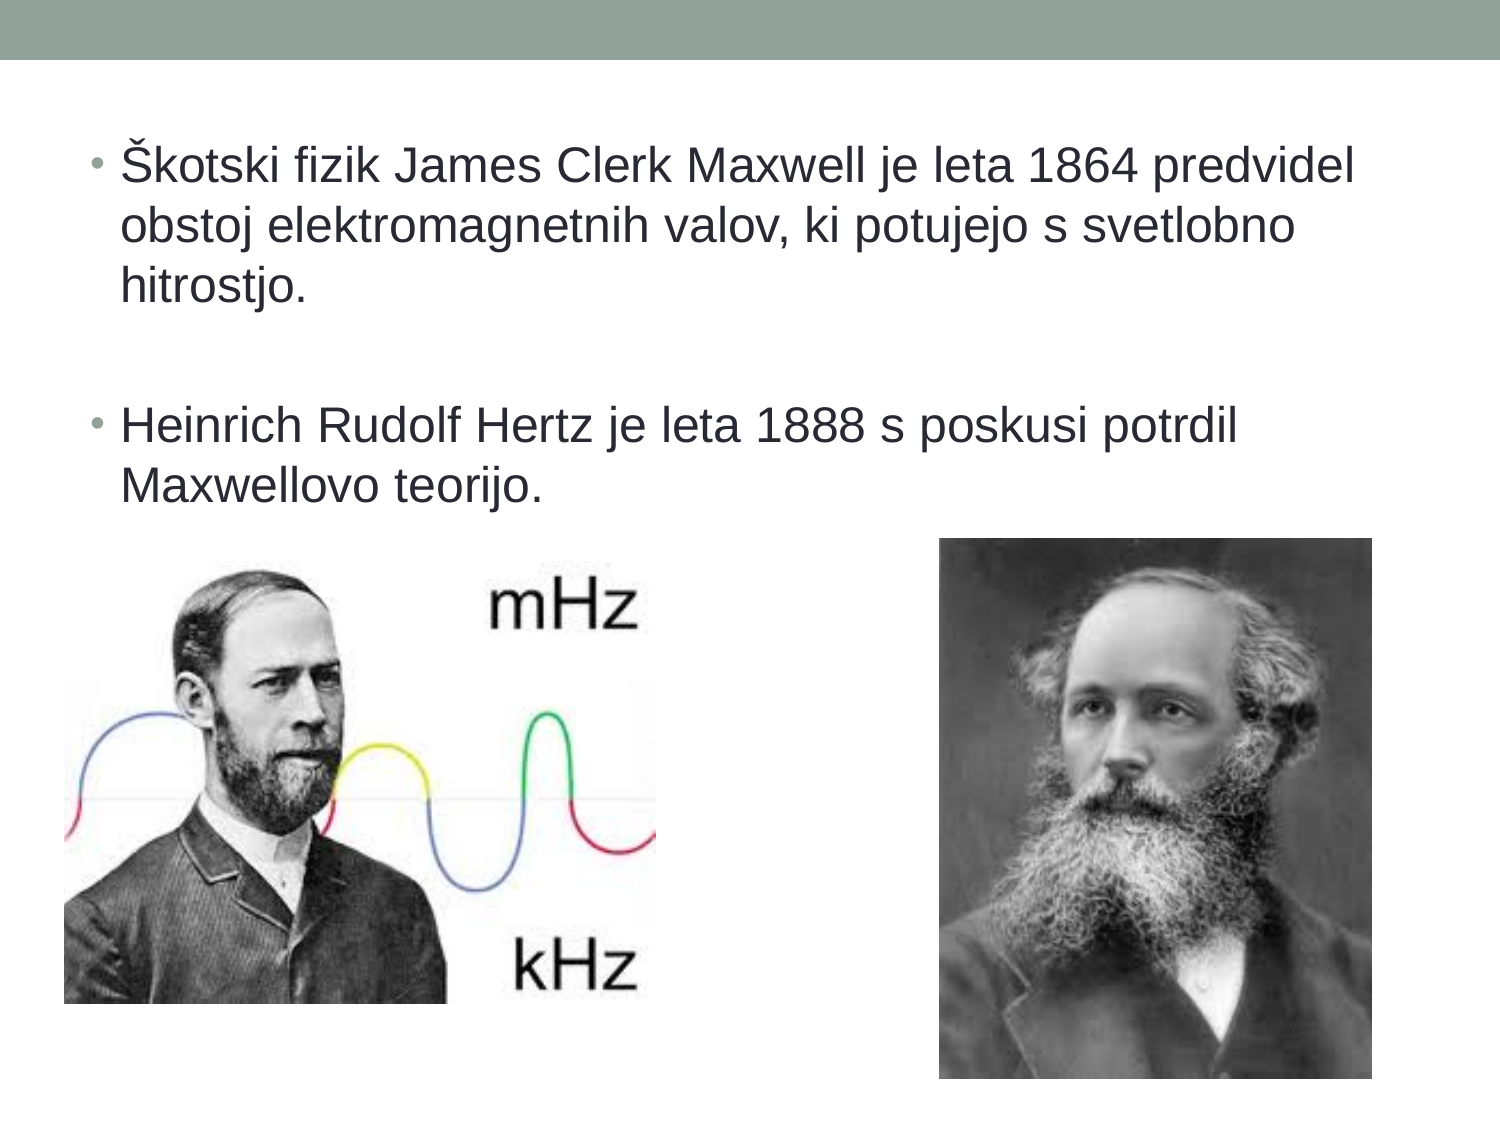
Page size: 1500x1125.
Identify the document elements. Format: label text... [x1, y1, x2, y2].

list Škotski fizik James Clerk Maxwell je leta 1864 predvidel obstoj elektromagnetnih valov, ki potujejo s svetlobno hitrostjo. Heinrich Rudolf Hertz je leta 1888 s poskusi potrdil Maxwellovo teorijo. [75, 125, 1425, 1063]
picture [64, 561, 656, 1004]
picture [939, 538, 1372, 1079]
